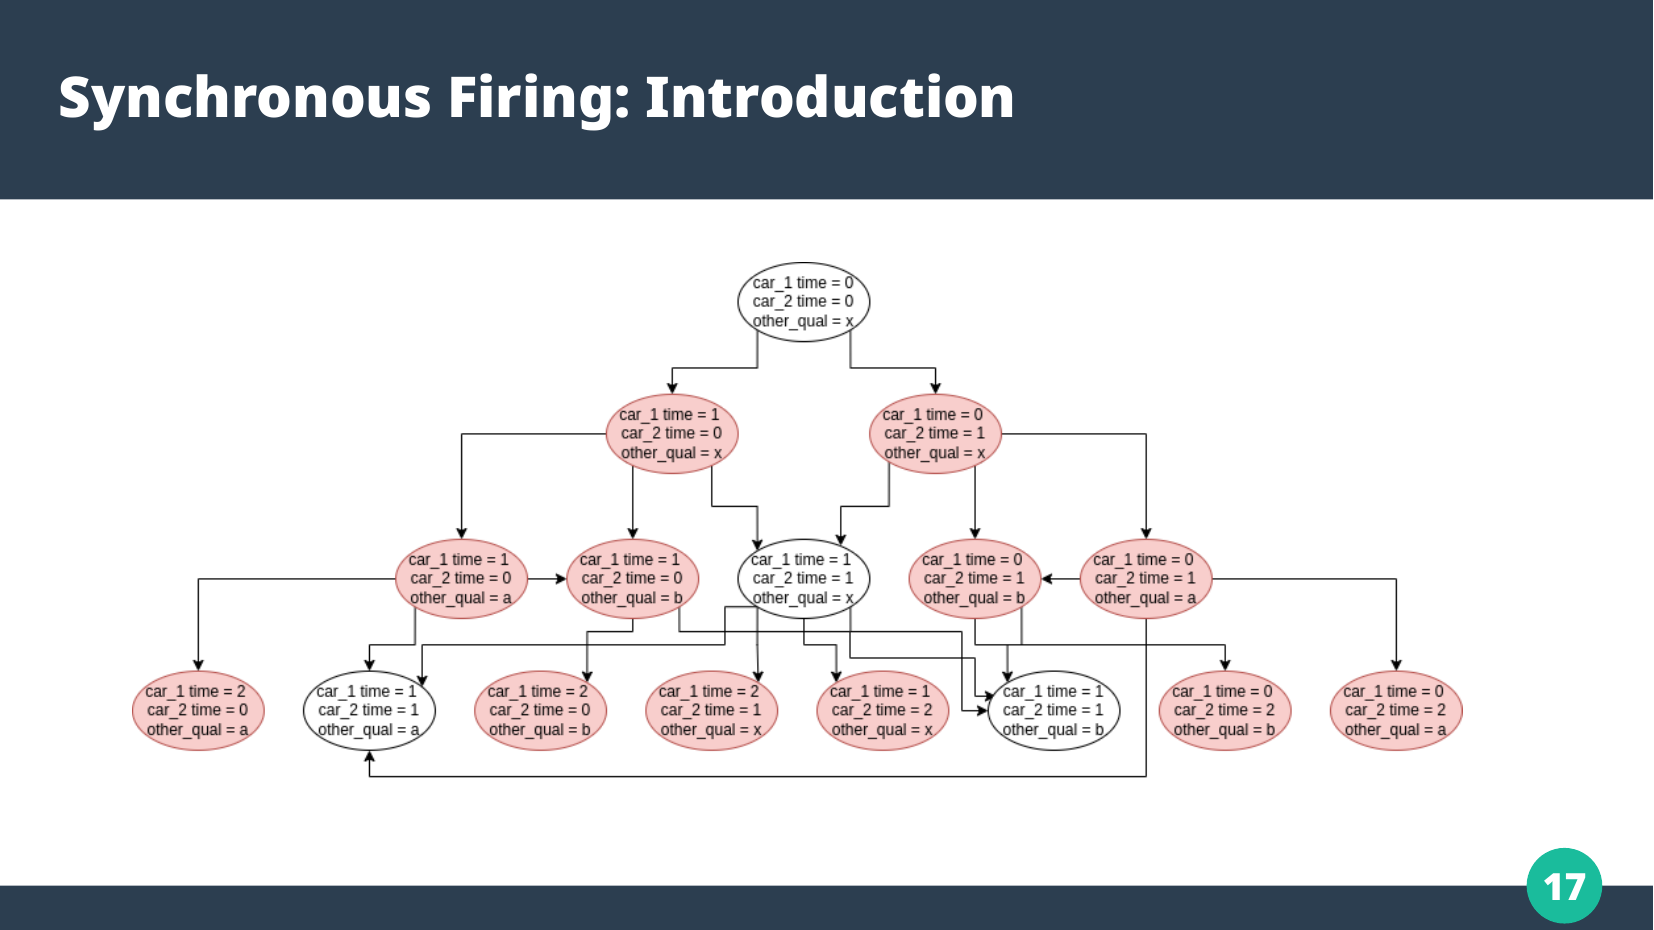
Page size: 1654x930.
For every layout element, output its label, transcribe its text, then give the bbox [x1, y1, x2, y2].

title Synchronous Firing: Introduction [58, 36, 1594, 155]
picture [132, 262, 1463, 788]
